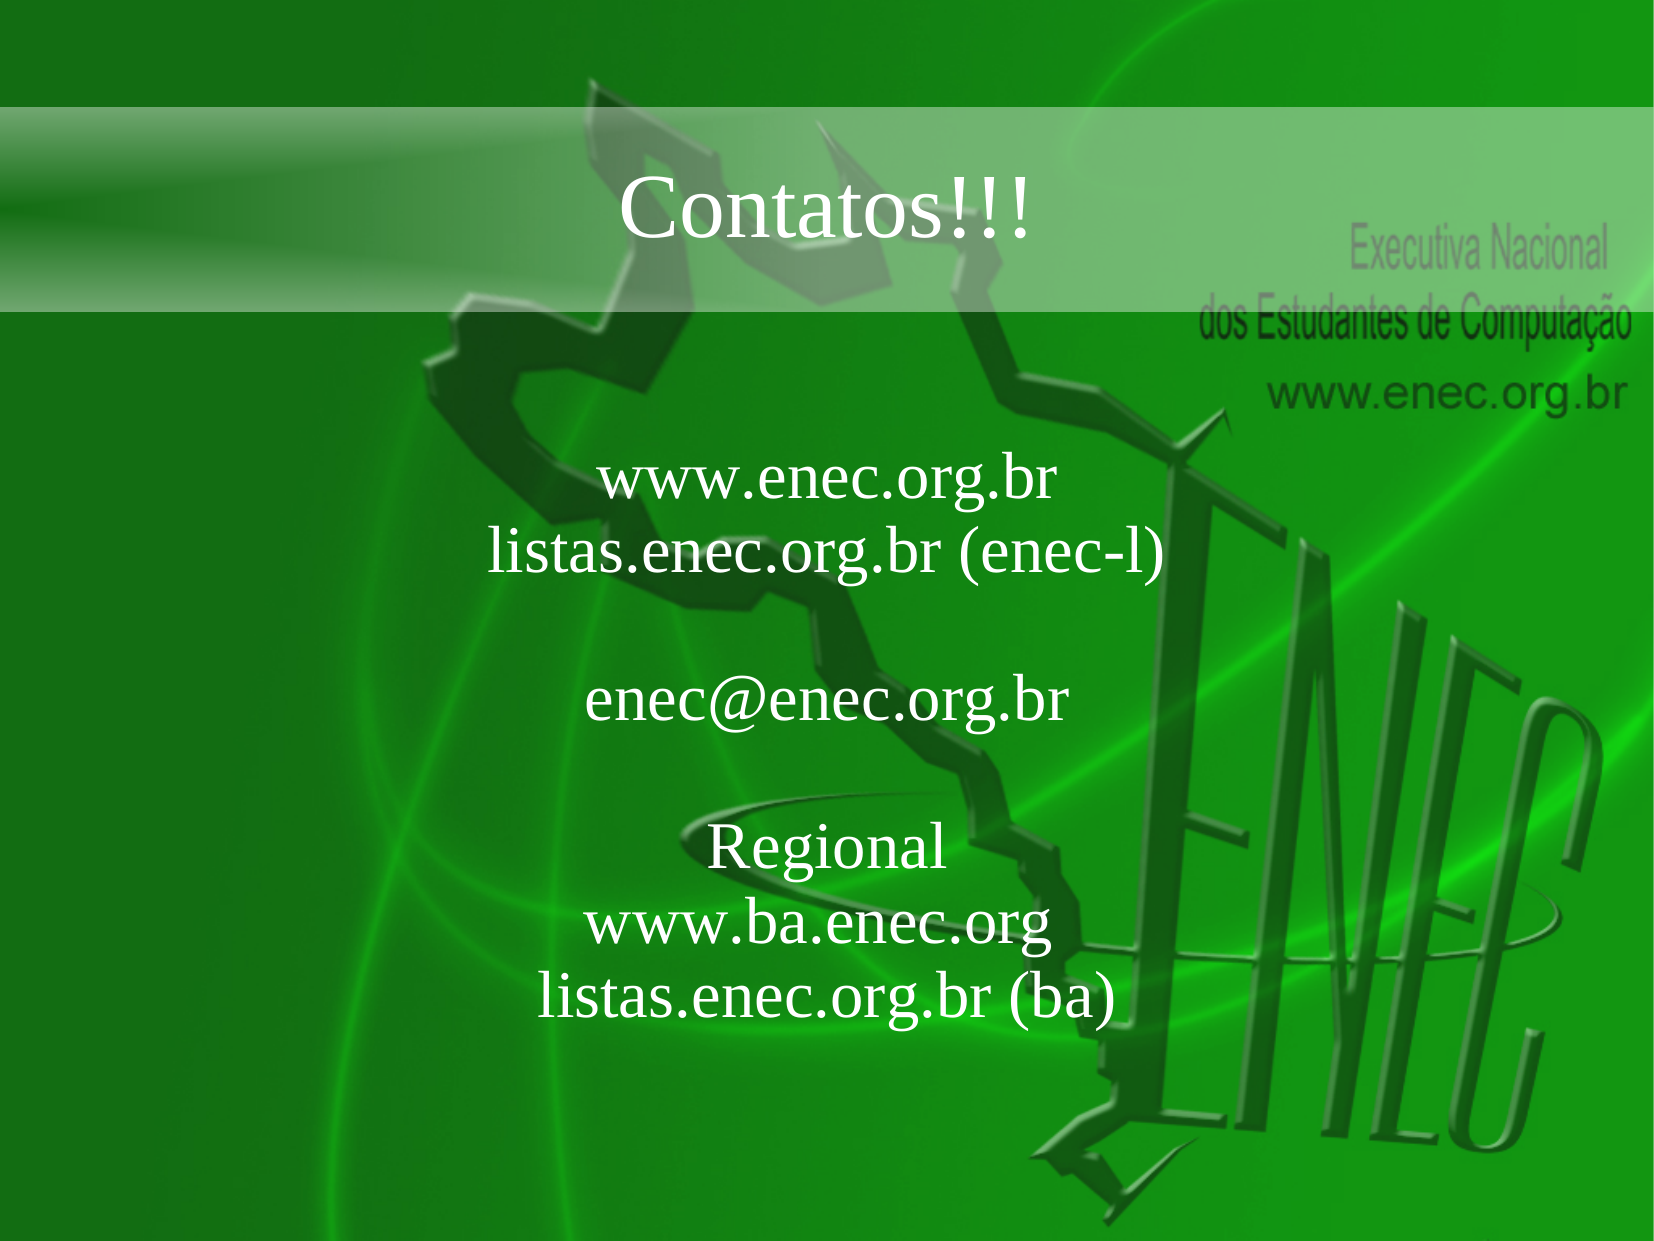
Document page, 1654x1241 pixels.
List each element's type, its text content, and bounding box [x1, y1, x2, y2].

title Contatos!!! [121, 102, 1534, 310]
subtitle www.enec.org.br listas.enec.org.br (enec-l) enec@enec.org.br Regional www.ba.enec.org listas.enec.org.br (ba) [121, 344, 1534, 1127]
